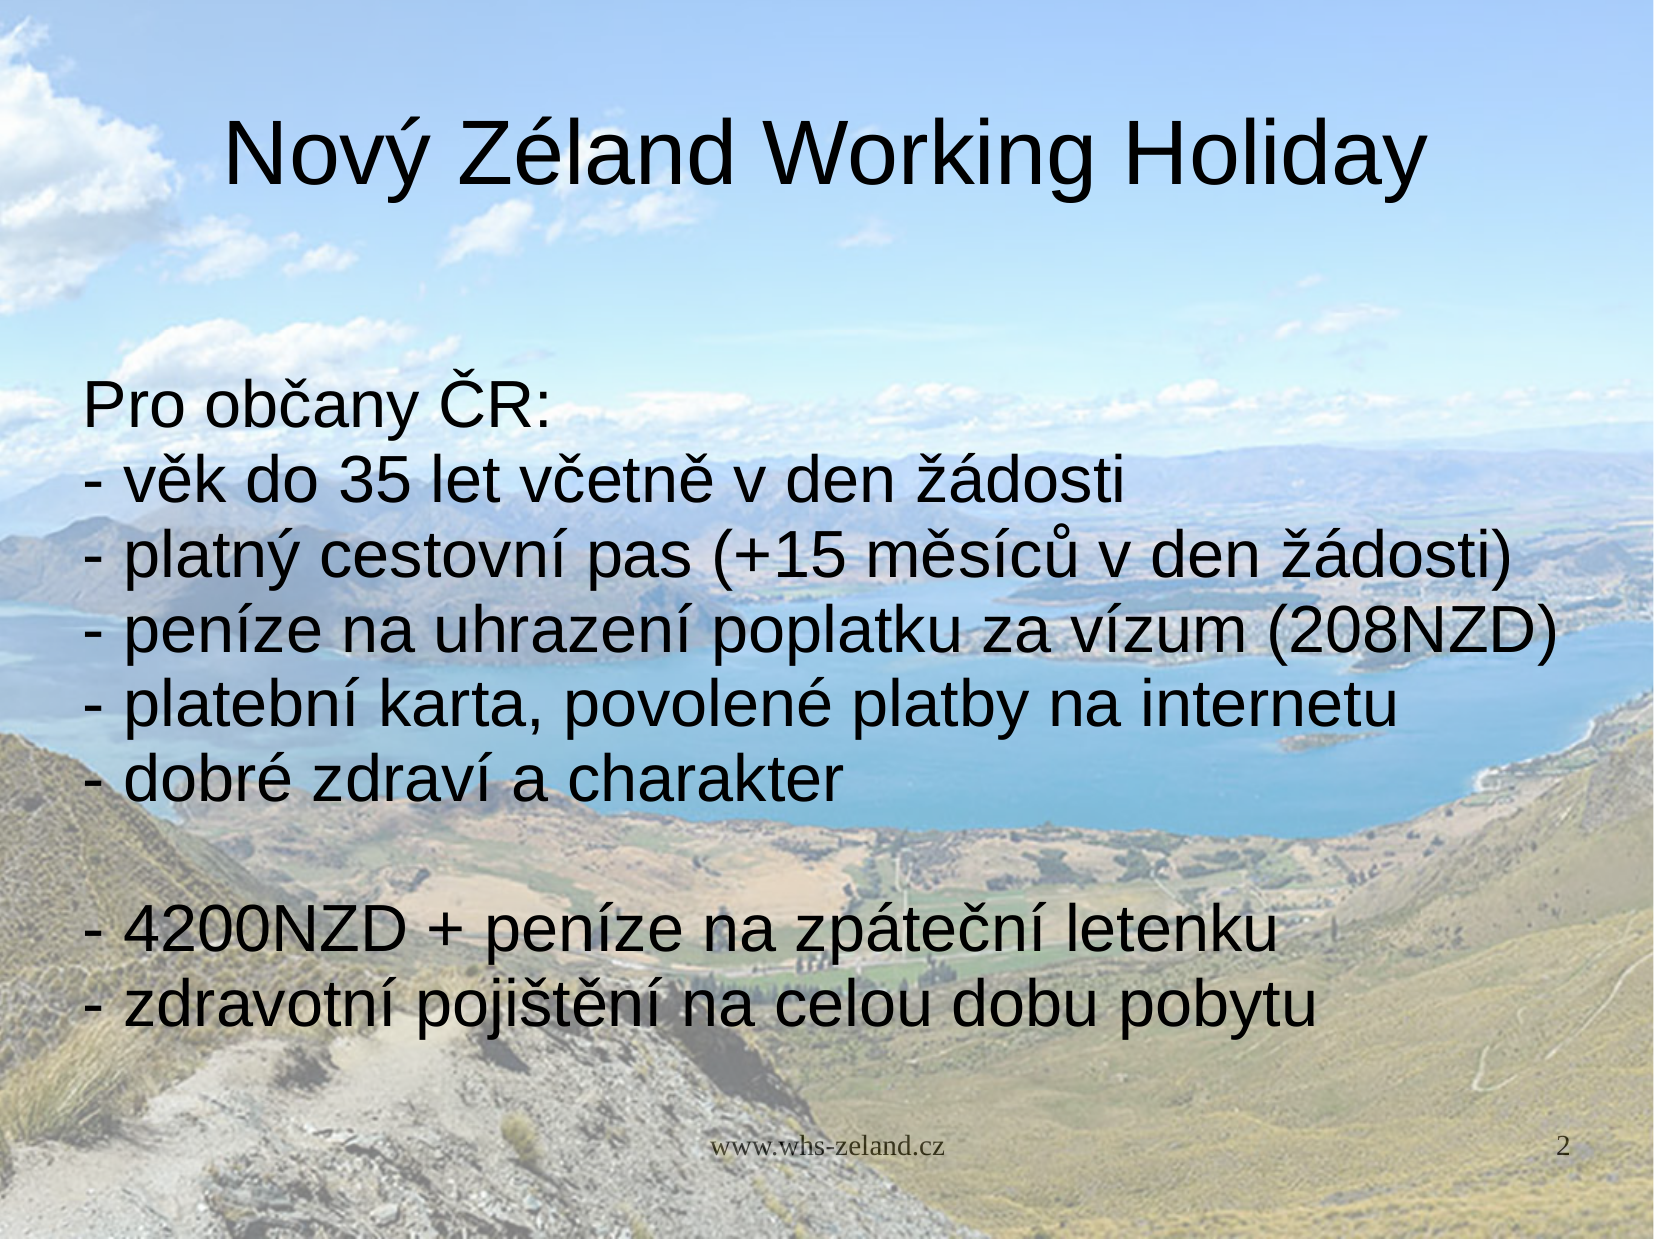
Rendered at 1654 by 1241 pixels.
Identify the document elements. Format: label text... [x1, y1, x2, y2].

title Nový Zéland Working Holiday [82, 49, 1571, 257]
picture [0, 0, 1654, 1239]
subtitle Pro občany ČR: - věk do 35 let včetně v den žádosti - platný cestovní pas (+15 měsíců v den žádosti) - peníze na uhrazení poplatku za vízum (208NZD) - platební karta, povolené platby na internetu - dobré zdraví a charakter - 4200NZD + peníze na zpáteční letenku - zdravotní pojištění na celou dobu pobytu [82, 367, 1571, 1087]
